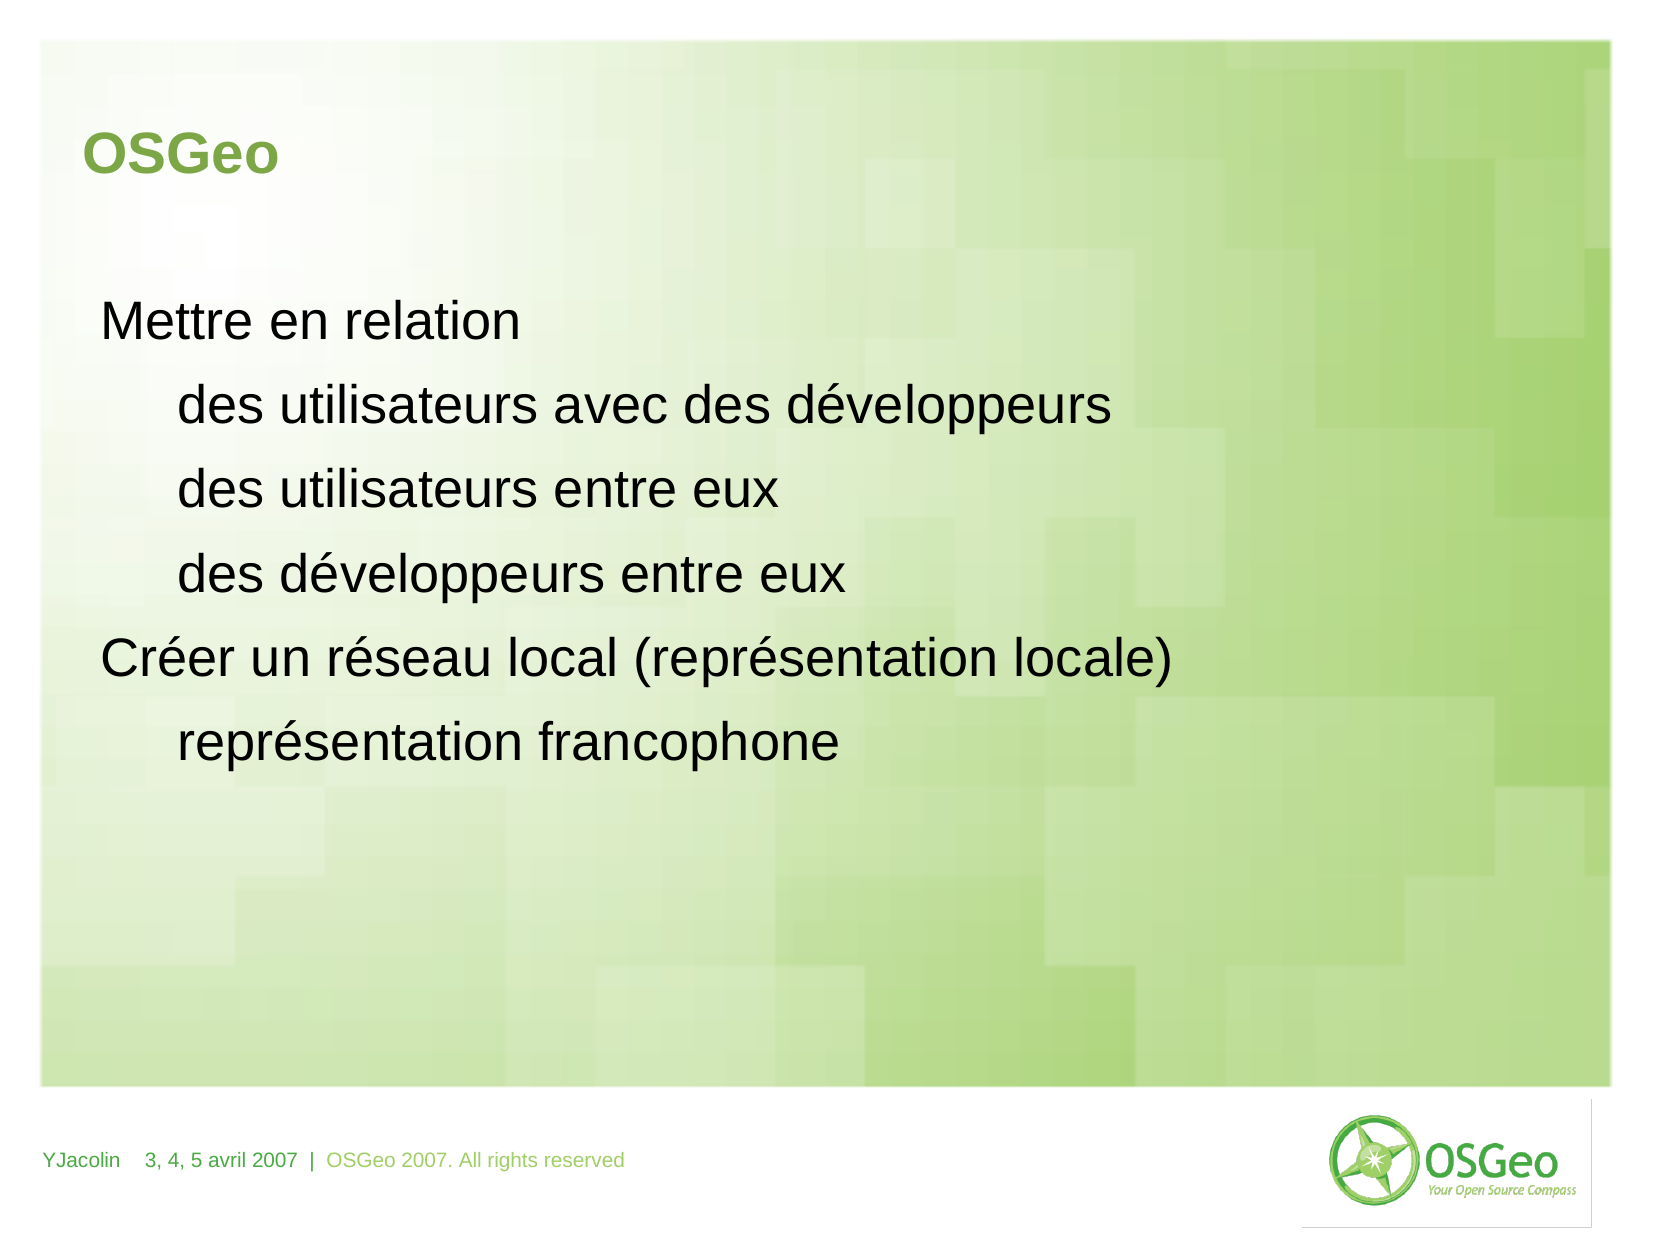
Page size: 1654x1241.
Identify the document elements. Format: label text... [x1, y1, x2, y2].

picture [0, 1, 1654, 1239]
title OSGeo [82, 49, 1571, 257]
list Mettre en relation des utilisateurs avec des développeurs des utilisateurs entre eux des développeurs entre eux Créer un réseau local (représentation locale) représentation francophone [82, 290, 1571, 1109]
